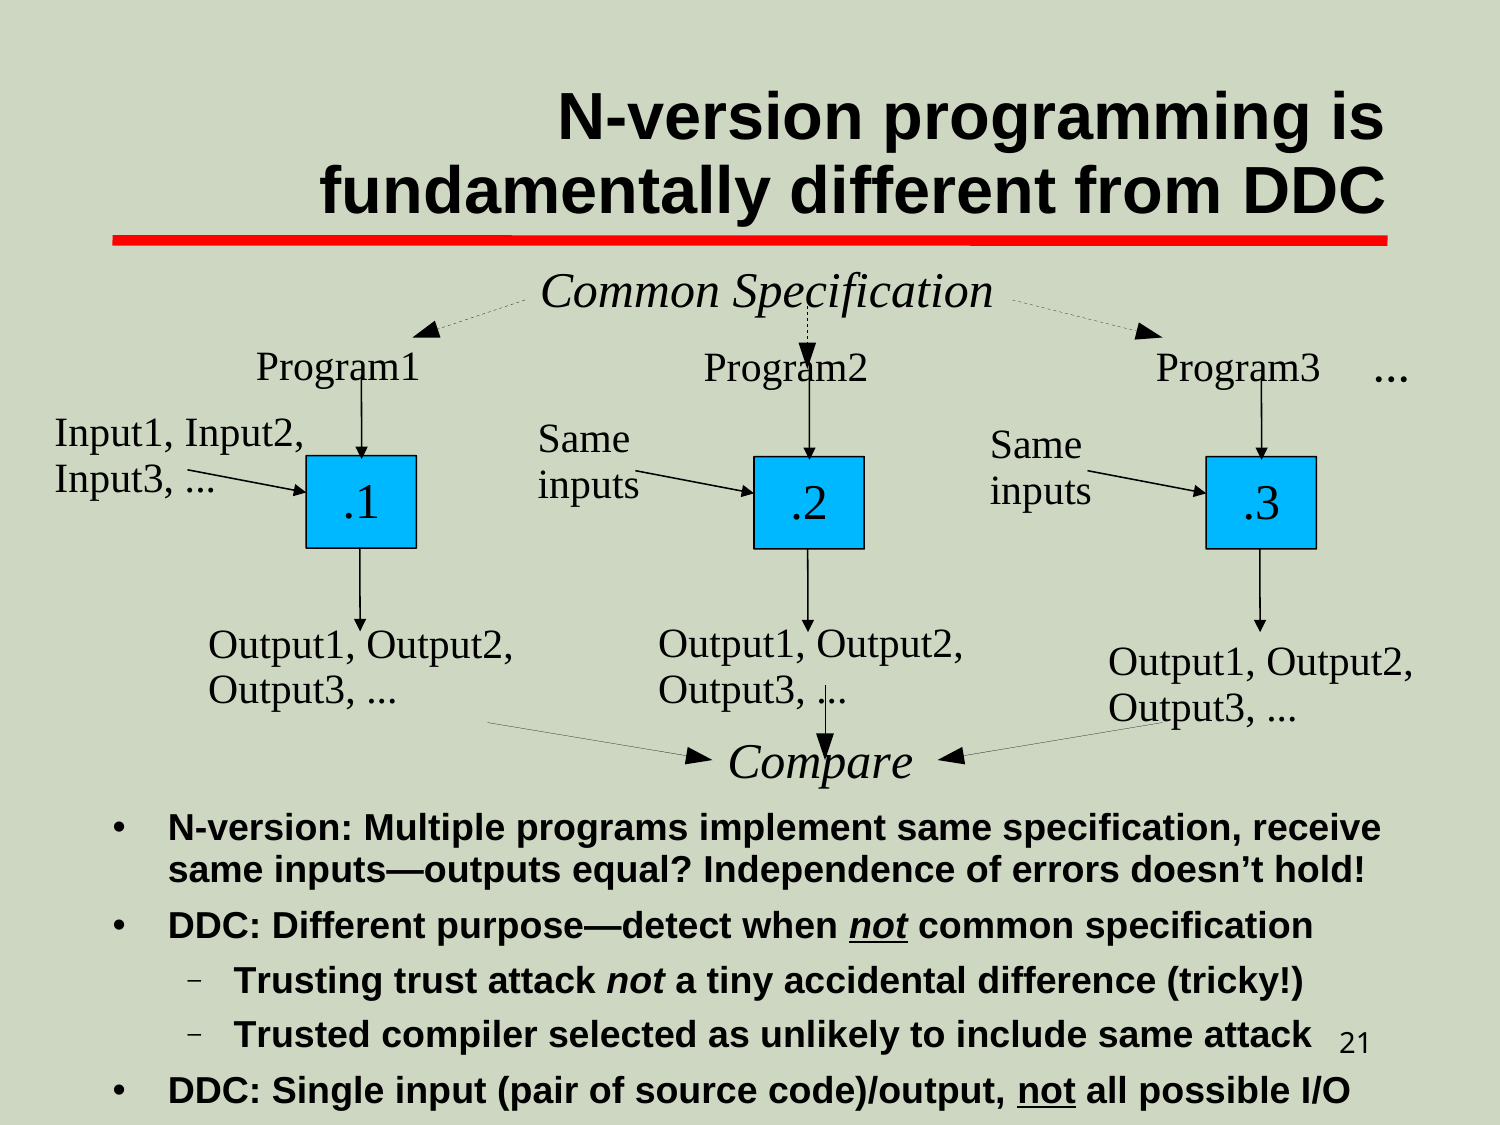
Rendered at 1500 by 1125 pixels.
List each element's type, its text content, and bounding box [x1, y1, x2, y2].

text_box Same inputs [522, 408, 655, 516]
text_box Program3 [1141, 337, 1388, 414]
text_box ... [1357, 347, 1426, 429]
text_box .2 [754, 456, 865, 549]
text_box Program1 [241, 336, 488, 413]
text_box .1 [306, 455, 417, 549]
text_box Program2 [688, 337, 936, 414]
text_box Common Specification [525, 255, 1088, 332]
text_box Output1, Output2, Output3, ... [193, 613, 569, 721]
text_box Input1, Input2, Input3, ... [39, 401, 320, 509]
text_box Output1, Output2, Output3, ... [1093, 631, 1469, 739]
text_box Same inputs [975, 414, 1107, 522]
text_box .3 [1206, 456, 1317, 549]
list N-version: Multiple programs implement same specification, receive same inputs—outputs equal? Independence of errors doesn’t hold! DDC: Different purpose—detect when not common specification Trusting trust attack not a tiny accidental difference (tricky!) Trusted compiler selected as unlikely to include same attack DDC: Single input (pair of source code)/output, not all possible I/O [112, 807, 1387, 1113]
text_box Output1, Output2, Output3, ... [643, 613, 1019, 721]
title N-version programming is fundamentally different from DDC [124, 80, 1387, 229]
text_box Compare [712, 727, 929, 798]
